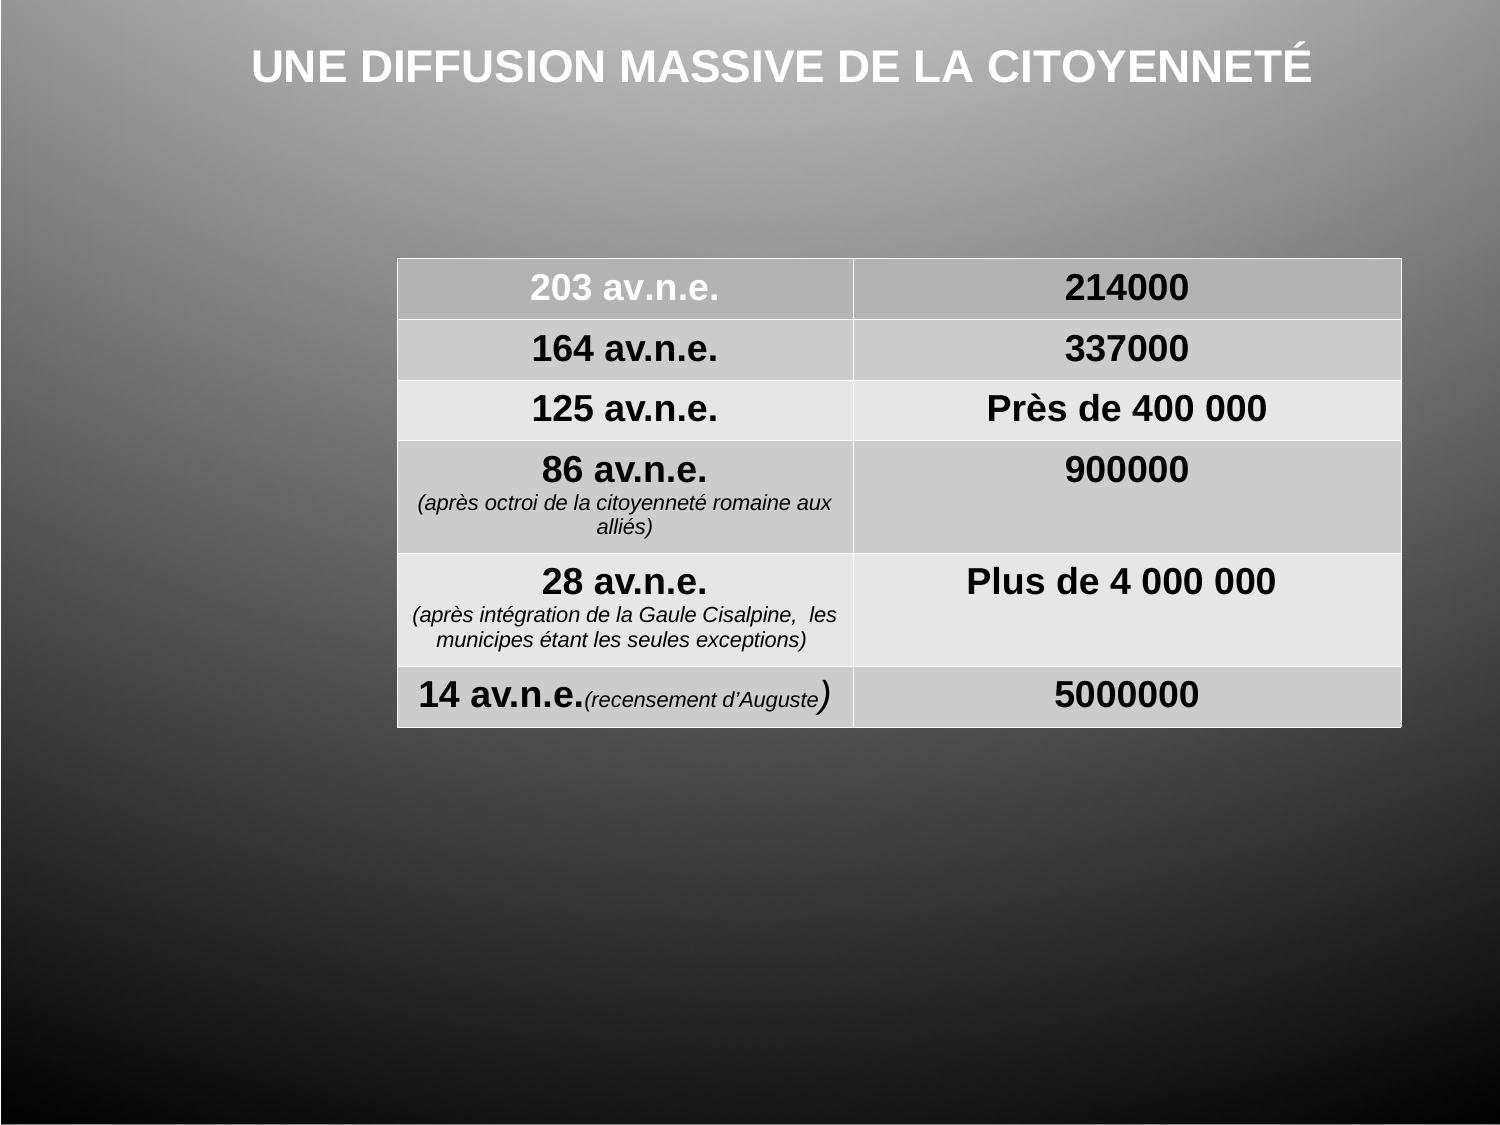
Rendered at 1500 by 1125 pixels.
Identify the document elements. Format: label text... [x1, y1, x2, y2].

table_cell 164 av.n.e. [398, 320, 853, 380]
table_cell 125 av.n.e. [398, 381, 853, 440]
table_header 203 av.n.e. [398, 259, 853, 319]
table_cell 337000 [854, 320, 1401, 380]
table_cell Près de 400 000 [854, 381, 1401, 440]
table_cell 28 av.n.e. (après intégration de la Gaule Cisalpine, les municipes étant les seules exceptions) [398, 554, 853, 666]
table_cell 14 av.n.e.(recensement d’Auguste) [398, 667, 853, 727]
table_cell 86 av.n.e. (après octroi de la citoyenneté romaine aux alliés) [398, 441, 853, 553]
text_box UNE DIFFUSION MASSIVE DE LA CITOYENNETÉ [236, 29, 1500, 148]
picture [0, 0, 1500, 1125]
table_cell 5000000 [854, 667, 1401, 727]
table_header 214000 [854, 259, 1401, 319]
table_cell 900000 [854, 441, 1401, 553]
table_cell Plus de 4 000 000 [854, 554, 1401, 666]
